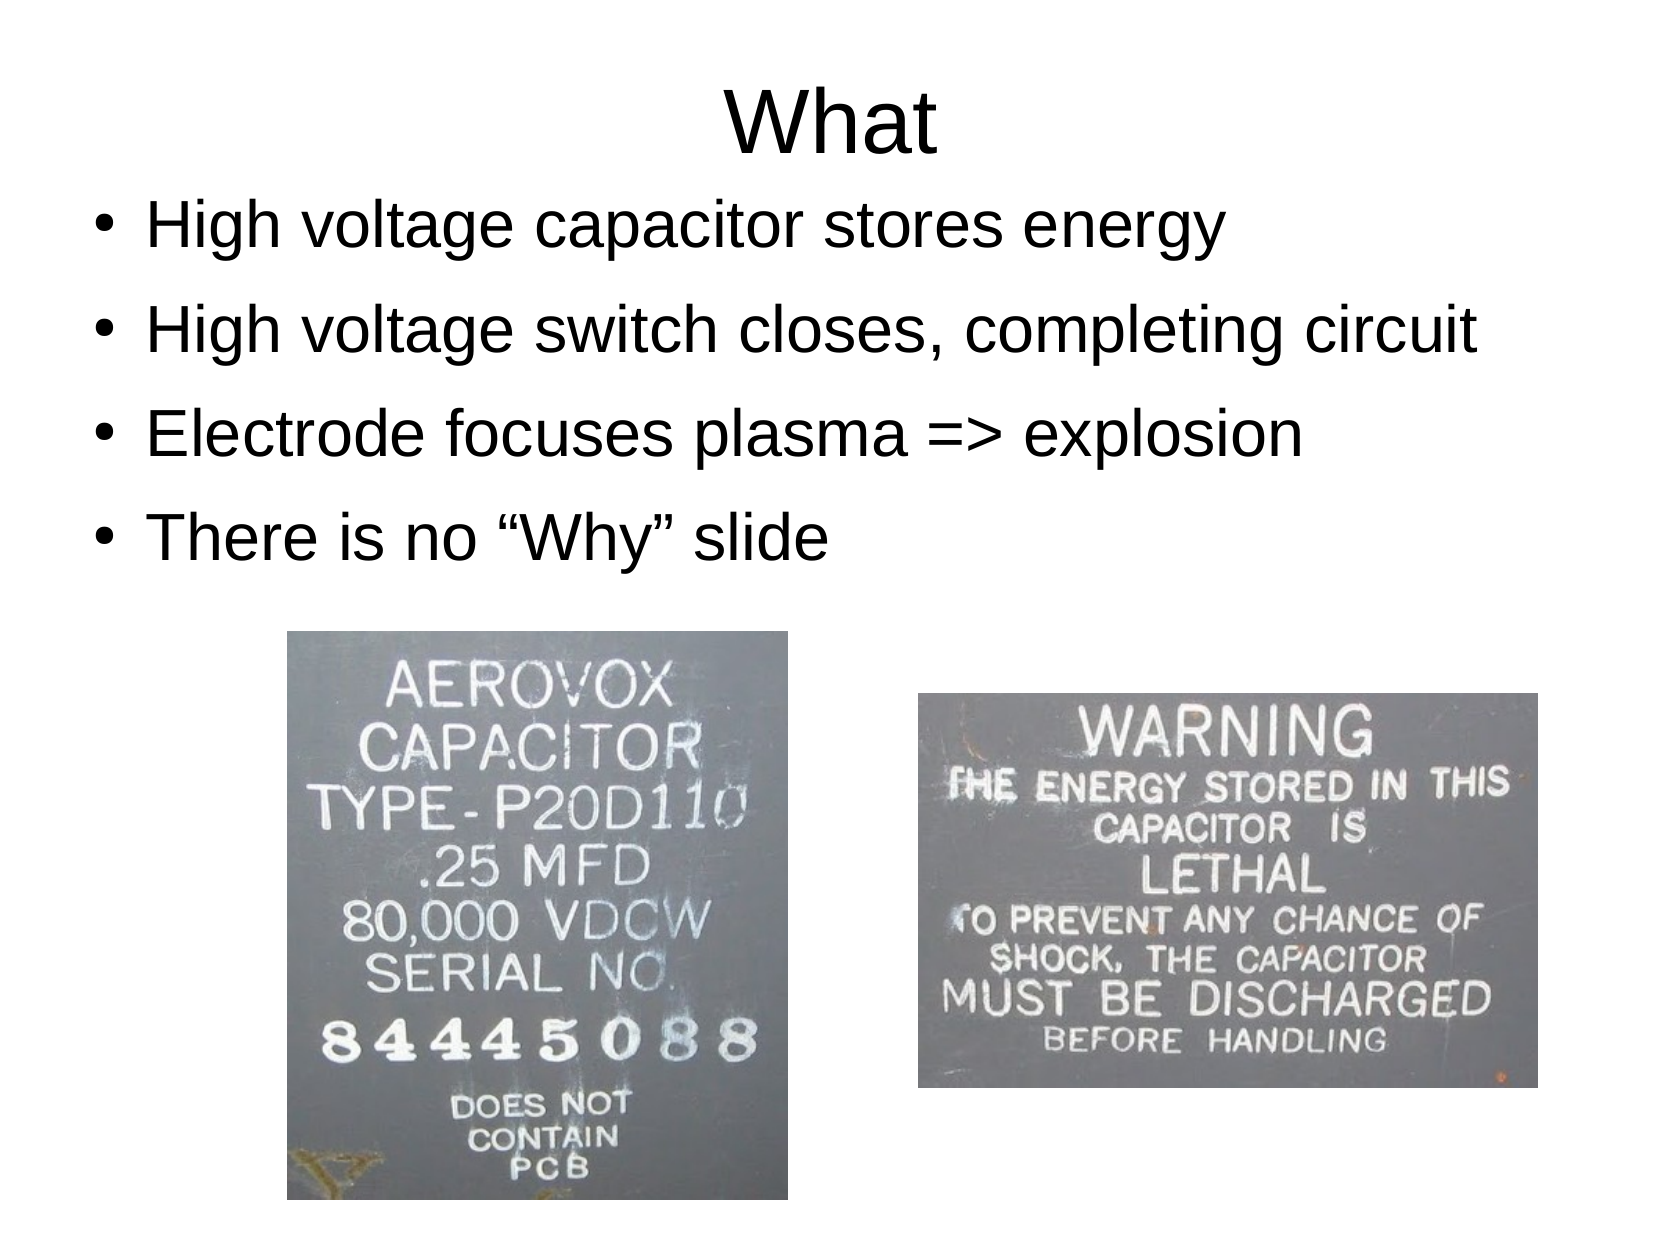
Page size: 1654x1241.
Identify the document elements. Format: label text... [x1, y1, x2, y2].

title What [86, 17, 1576, 226]
picture [918, 693, 1538, 1088]
picture [287, 631, 788, 1201]
list High voltage capacitor stores energy High voltage switch closes, completing circuit Electrode focuses plasma => explosion There is no “Why” slide [75, 187, 1564, 1023]
